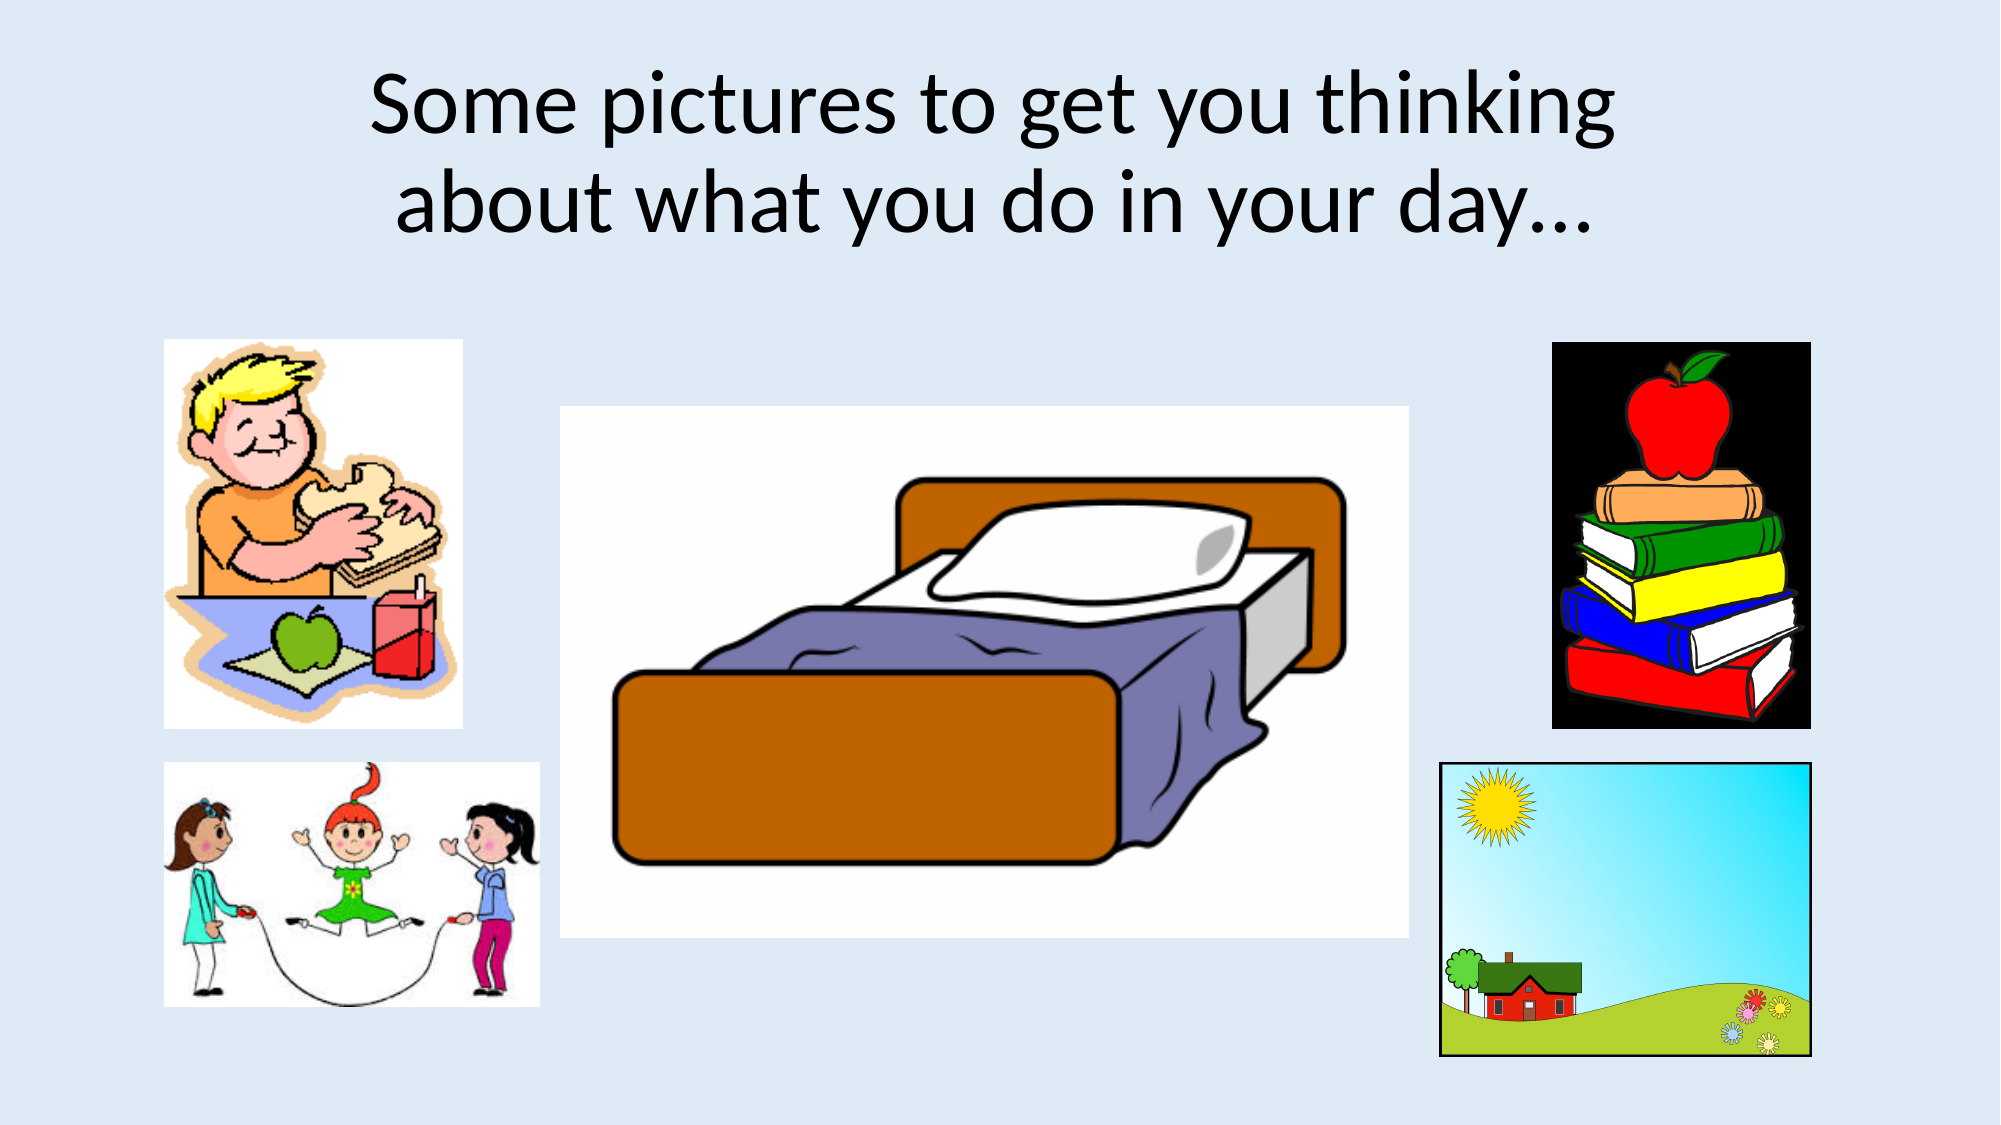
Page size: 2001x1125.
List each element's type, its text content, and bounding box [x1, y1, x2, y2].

picture [164, 762, 540, 1007]
picture [1552, 342, 1811, 729]
picture [164, 339, 463, 729]
picture [1439, 762, 1812, 1057]
title Some pictures to get you thinking about what you do in your day… [248, 44, 1741, 263]
picture [560, 406, 1409, 938]
